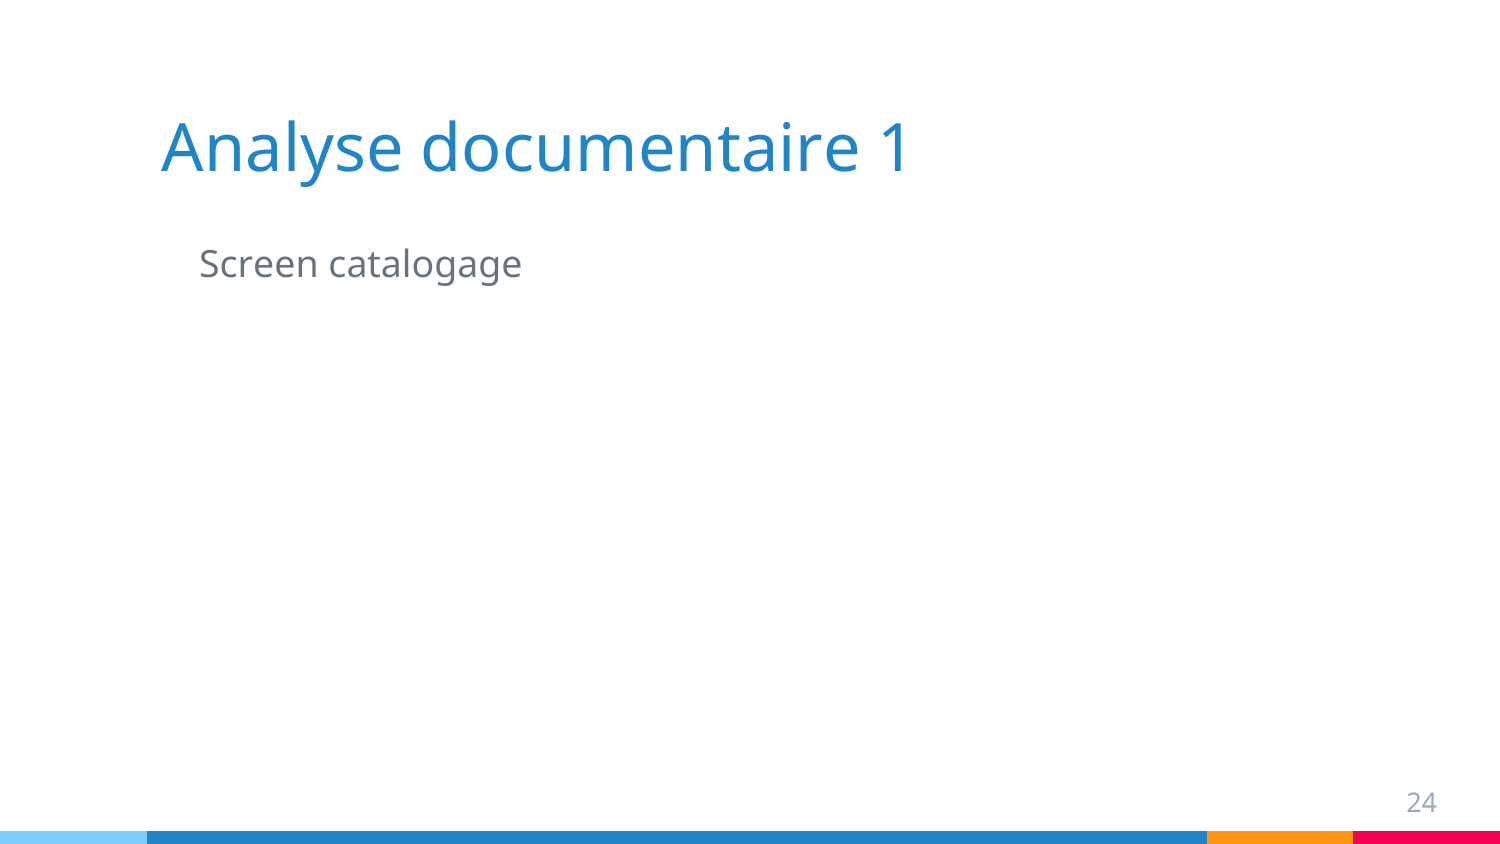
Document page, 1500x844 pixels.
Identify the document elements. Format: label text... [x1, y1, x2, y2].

title Analyse documentaire 1 [146, 58, 1373, 200]
text_box 24 [1391, 770, 1482, 822]
list Screen catalogage [146, 225, 1310, 809]
